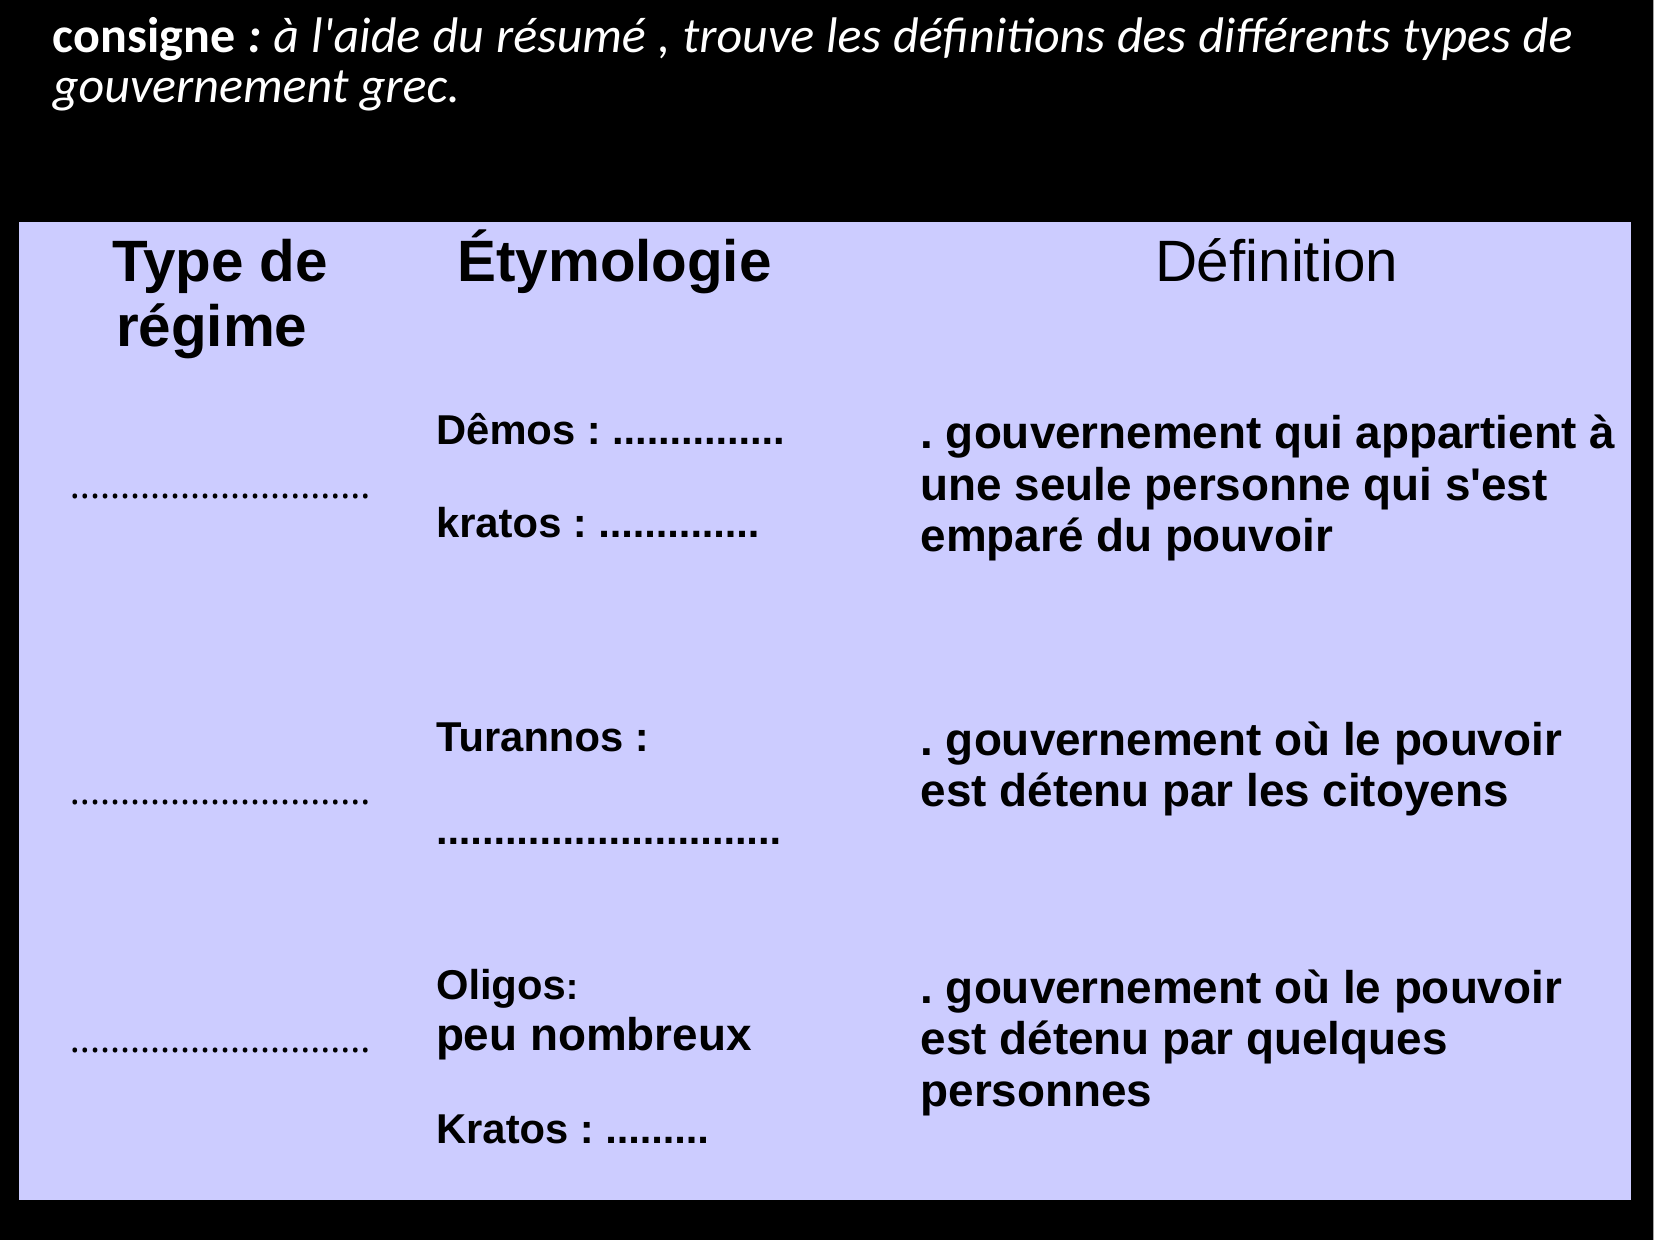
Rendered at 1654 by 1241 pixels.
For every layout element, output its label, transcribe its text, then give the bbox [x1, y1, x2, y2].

table_header Type de régime [19, 222, 421, 399]
table_cell Dêmos : ............... kratos : .............. [421, 399, 824, 706]
table_cell Turannos : .............................. [421, 706, 824, 954]
table_header Définition [906, 222, 1631, 399]
table_cell . gouvernement où le pouvoir est détenu par quelques personnes [906, 954, 1631, 1200]
table_cell [824, 954, 906, 1200]
table_cell . gouvernement qui appartient à une seule personne qui s'est emparé du pouvoir [906, 399, 1631, 706]
text_box consigne : à l'aide du résumé , trouve les définitions des différents types de gouvernement grec. [38, 8, 1590, 176]
table_cell .............................. [19, 399, 421, 706]
table_cell Oligos: peu nombreux Kratos : ......... [421, 954, 824, 1200]
table_cell .............................. [19, 954, 421, 1200]
table_cell . gouvernement où le pouvoir est détenu par les citoyens [906, 706, 1631, 954]
table_cell [824, 399, 906, 706]
table_header [824, 222, 906, 399]
table_cell [824, 706, 906, 954]
table_header Étymologie [421, 222, 824, 399]
table_cell .............................. [19, 706, 421, 954]
